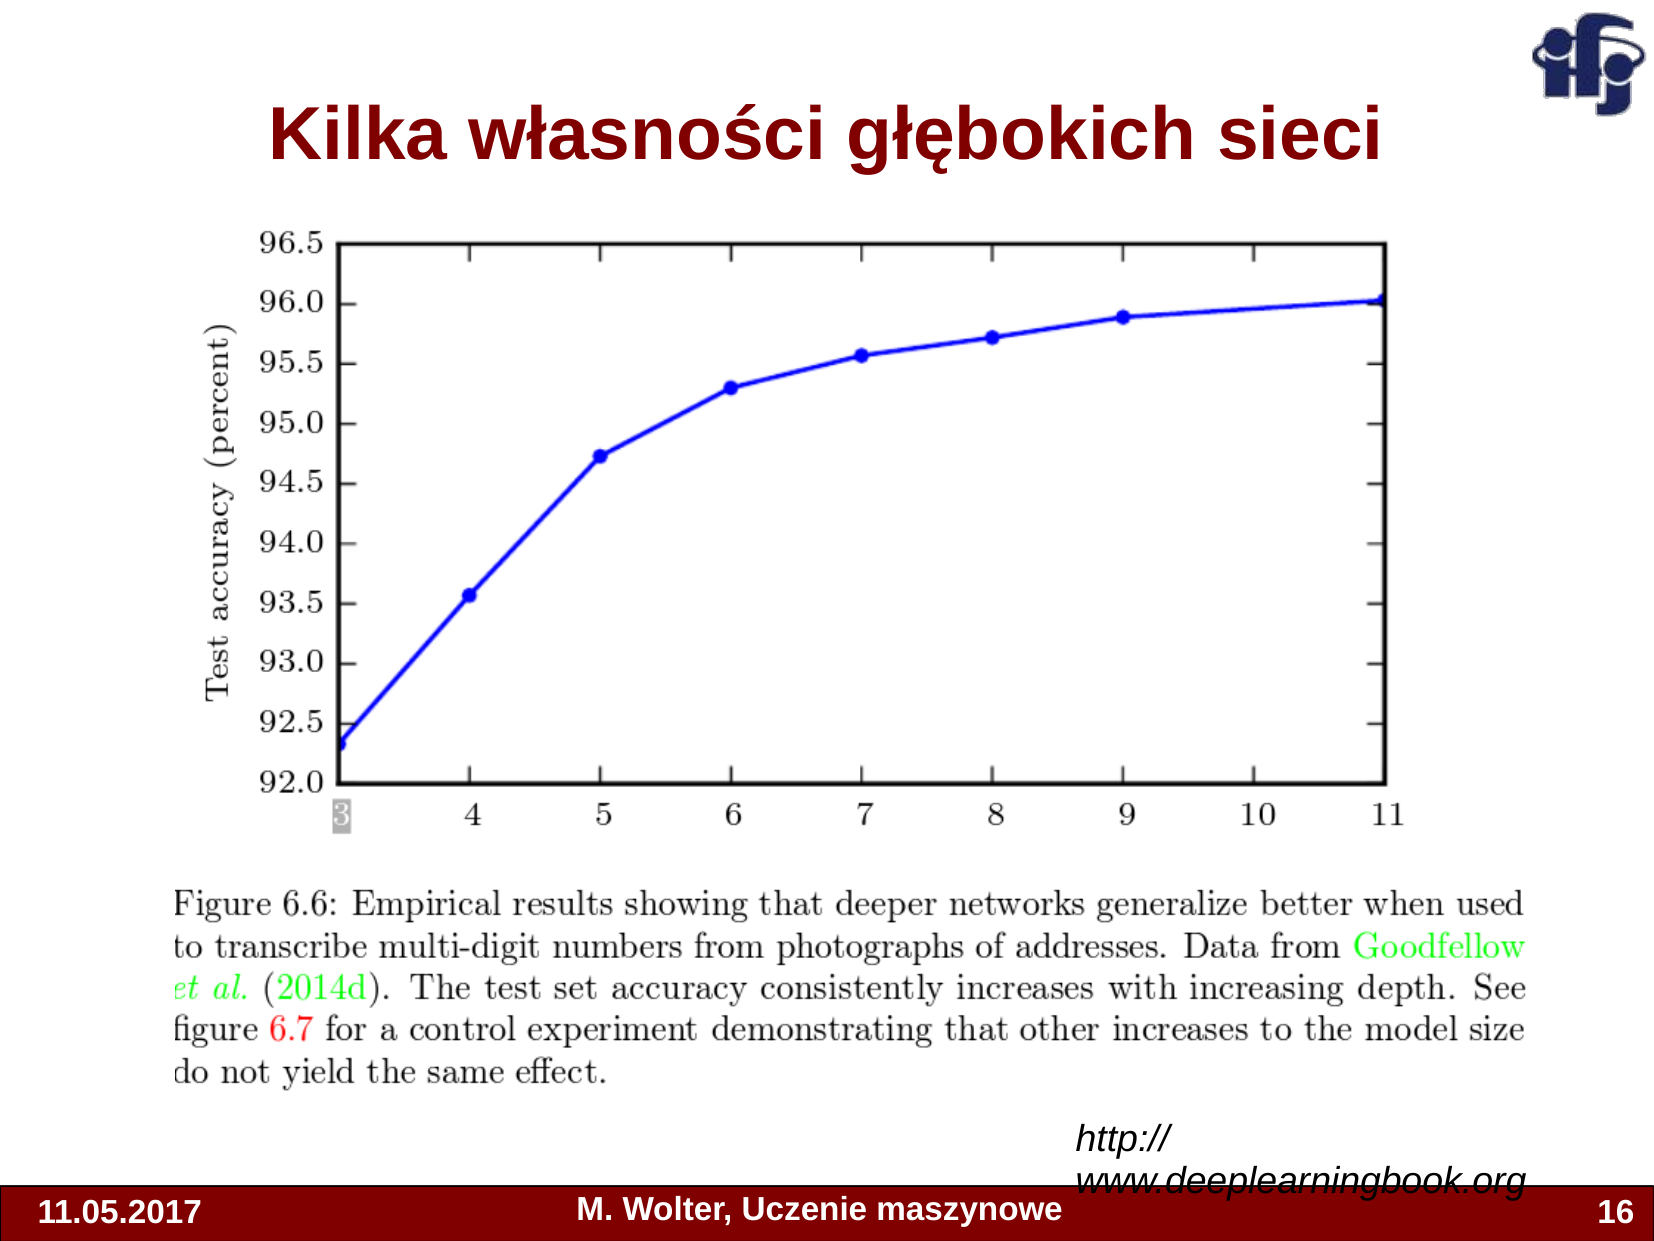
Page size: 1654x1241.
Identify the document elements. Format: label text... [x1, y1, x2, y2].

picture [1525, 0, 1654, 129]
picture [175, 193, 1546, 1096]
title Kilka własności głębokich sieci [82, 25, 1571, 233]
text_box http://www.deeplearningbook.org [1060, 1110, 1636, 1167]
